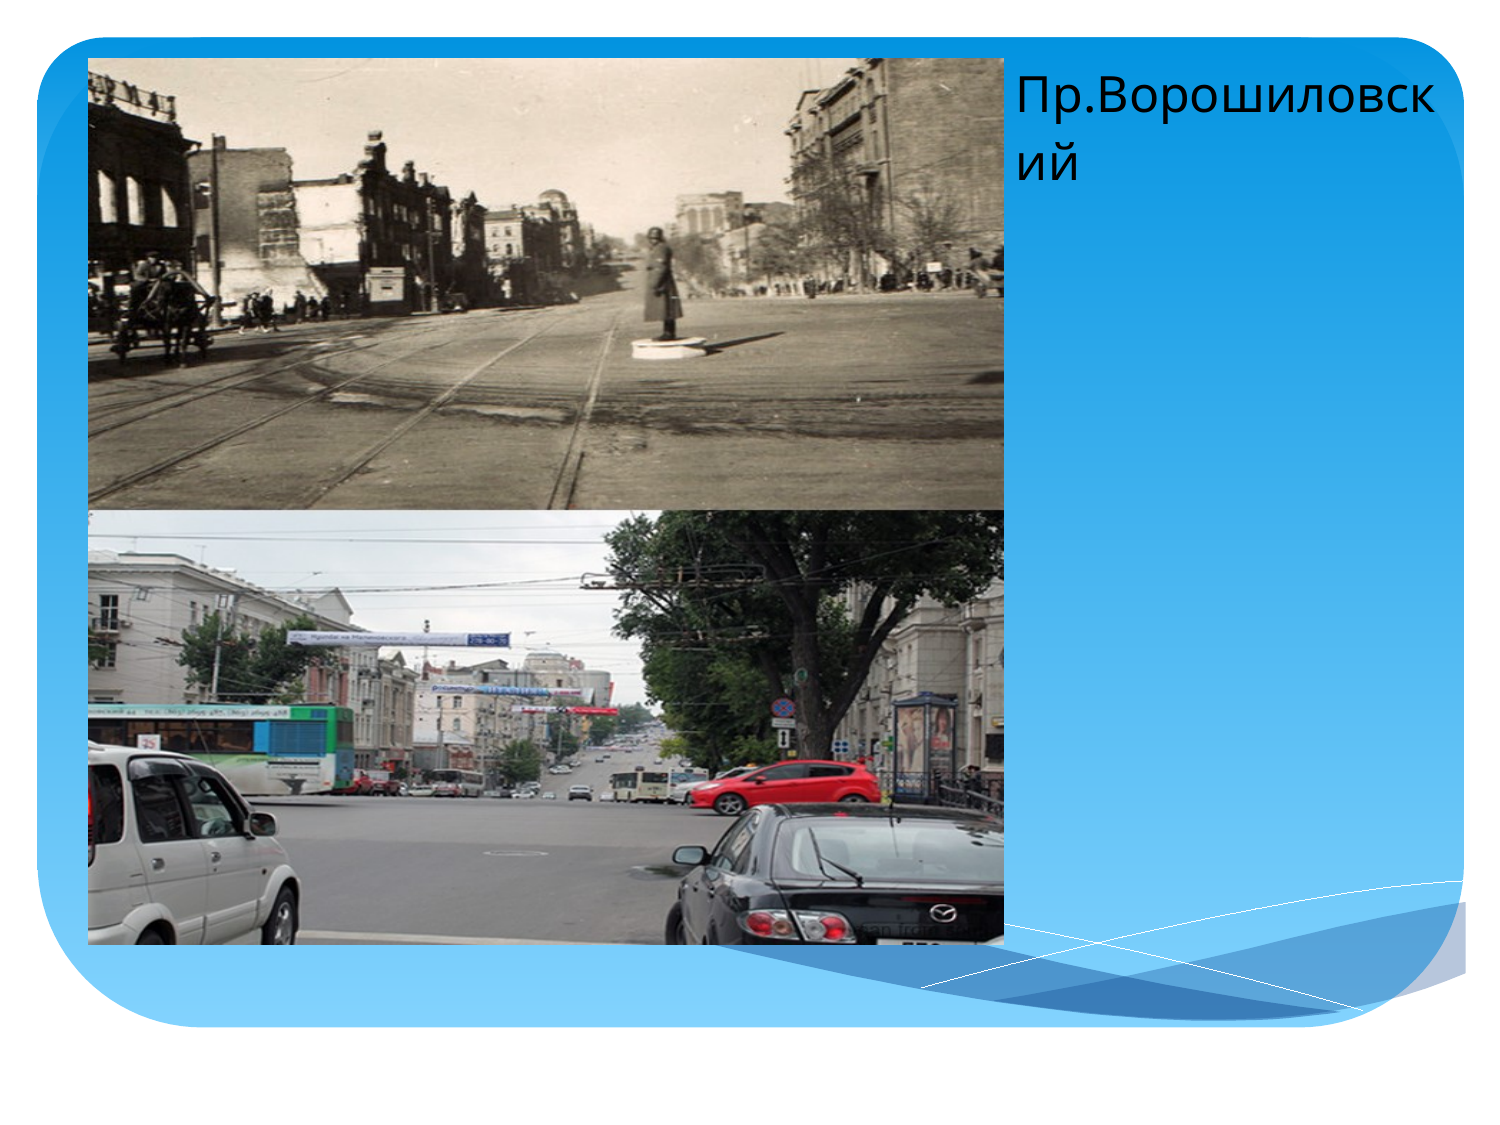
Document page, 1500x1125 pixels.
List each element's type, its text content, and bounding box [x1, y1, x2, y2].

list Пр.Ворошиловский [944, 59, 1447, 945]
picture [54, 57, 1377, 945]
